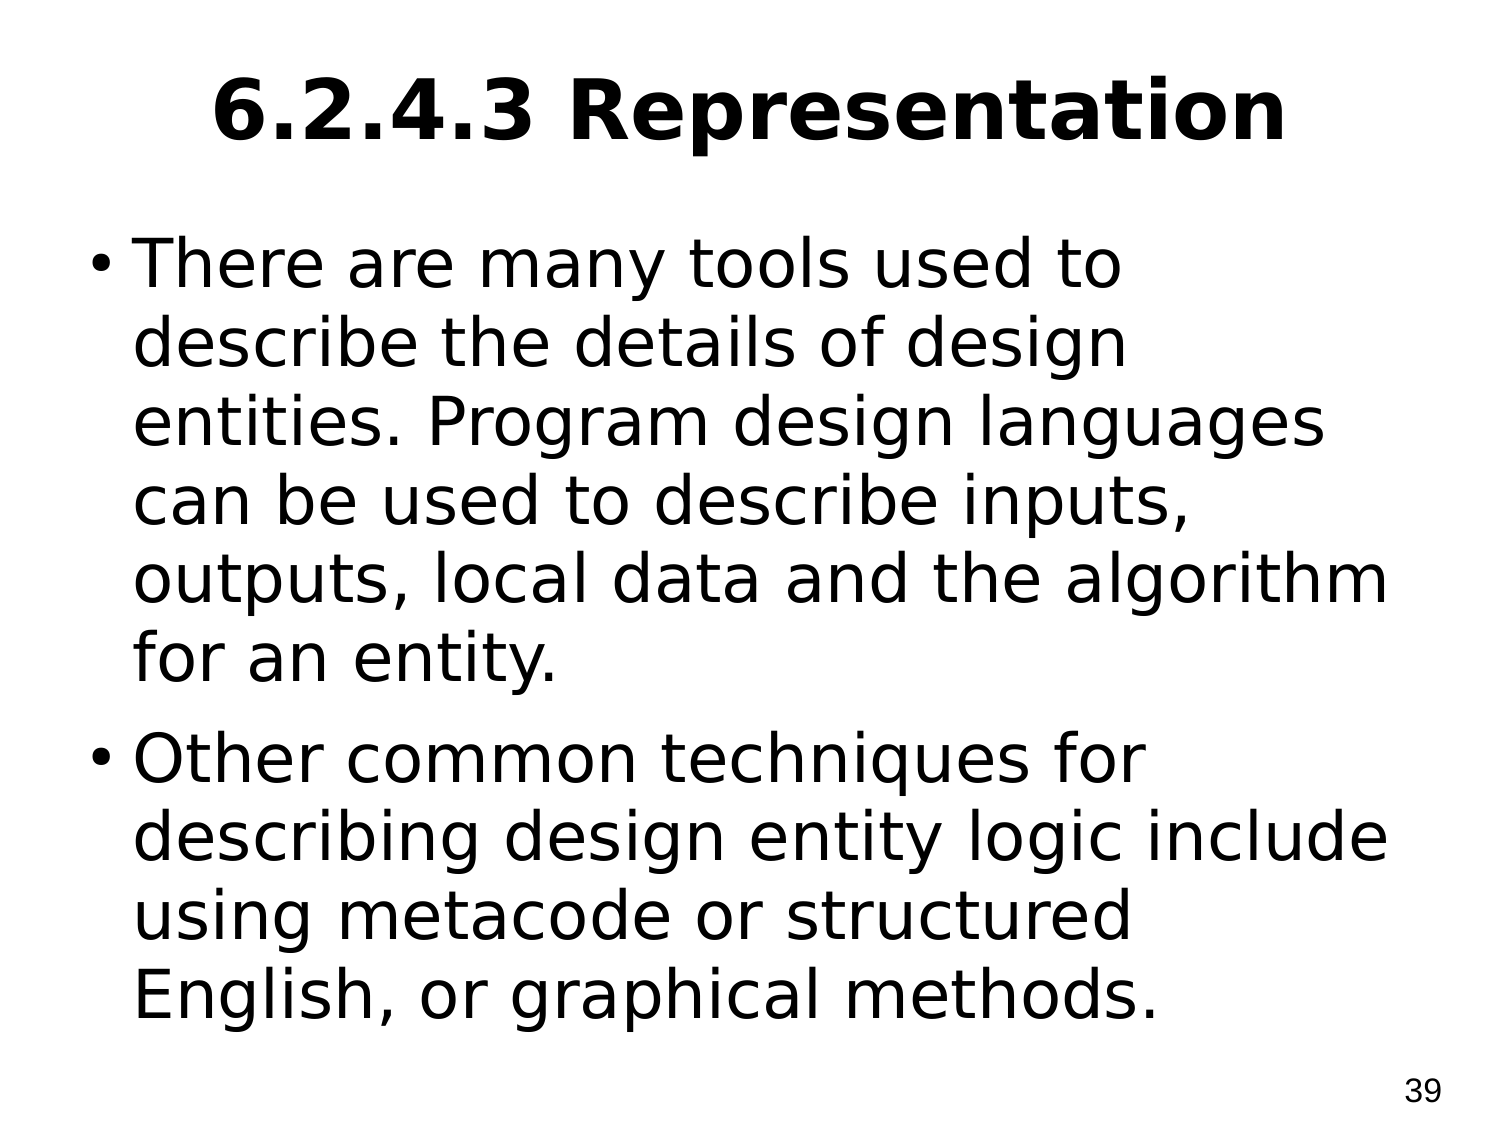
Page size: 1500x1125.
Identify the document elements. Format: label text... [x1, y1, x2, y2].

title 6.2.4.3 Representation [75, 44, 1425, 177]
list There are many tools used to describe the details of design entities. Program design languages can be used to describe inputs, outputs, local data and the algorithm for an entity. Other common techniques for describing design entity logic include using metacode or structured English, or graphical methods. [75, 224, 1395, 1075]
